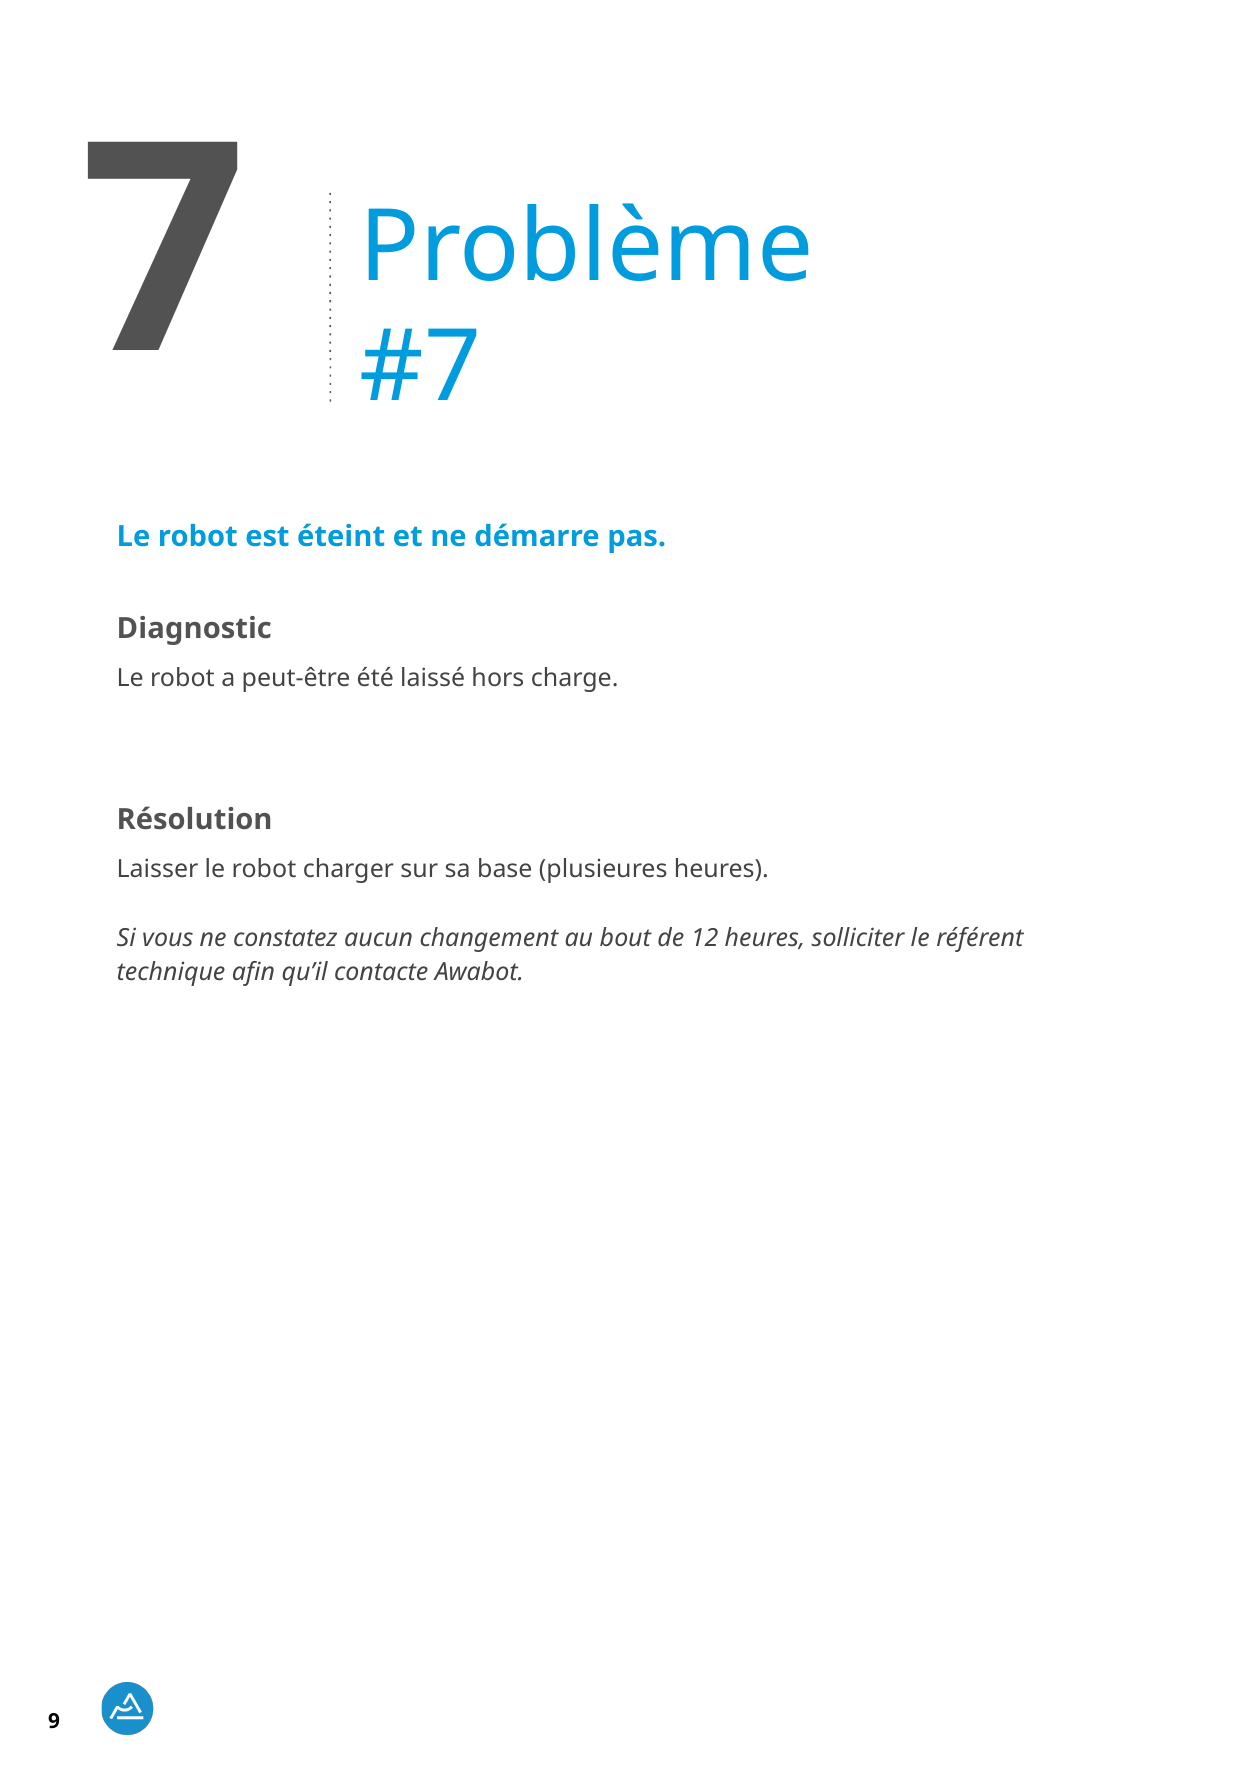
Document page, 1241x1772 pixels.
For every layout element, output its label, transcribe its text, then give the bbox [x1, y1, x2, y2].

text_box Problème #7 [344, 165, 1149, 472]
text_box Le robot est éteint et ne démarre pas. Diagnostic Le robot a peut-être été laissé hors charge. Résolution Laisser le robot charger sur sa base (plusieures heures). Si vous ne constatez aucun changement au bout de 12 heures, solliciter le référent technique afin qu’il contacte Awabot. [101, 501, 1129, 1604]
text_box 7 [65, 43, 372, 373]
picture [101, 1682, 161, 1735]
text_box 9 [8, 1670, 75, 1748]
